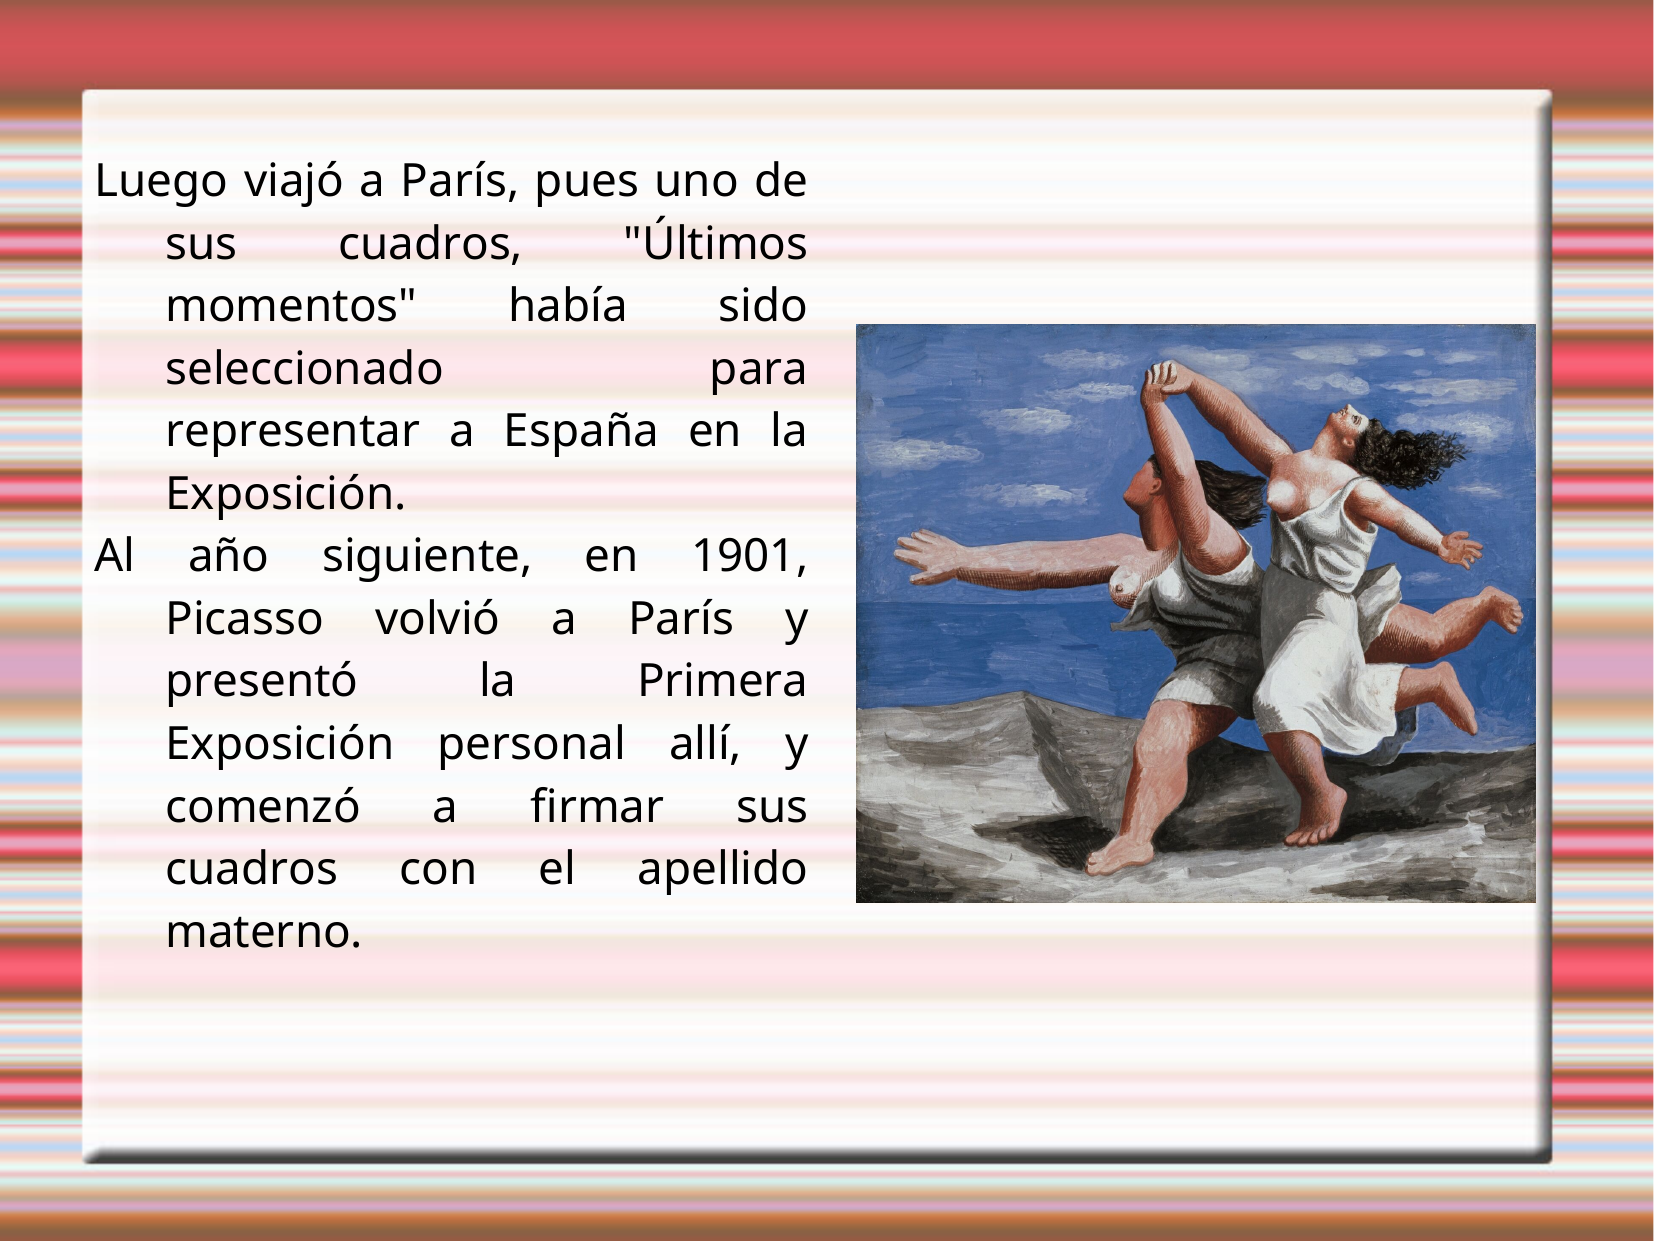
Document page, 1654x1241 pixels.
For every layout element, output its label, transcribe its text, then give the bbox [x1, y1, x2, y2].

list Luego viajó a París, pues uno de sus cuadros, "Últimos momentos" había sido seleccionado para representar a España en la Exposición. Al año siguiente, en 1901, Picasso volvió a París y presentó la Primera Exposición personal allí, y comenzó a firmar sus cuadros con el apellido materno. [82, 147, 809, 1109]
picture [0, 0, 1654, 1241]
